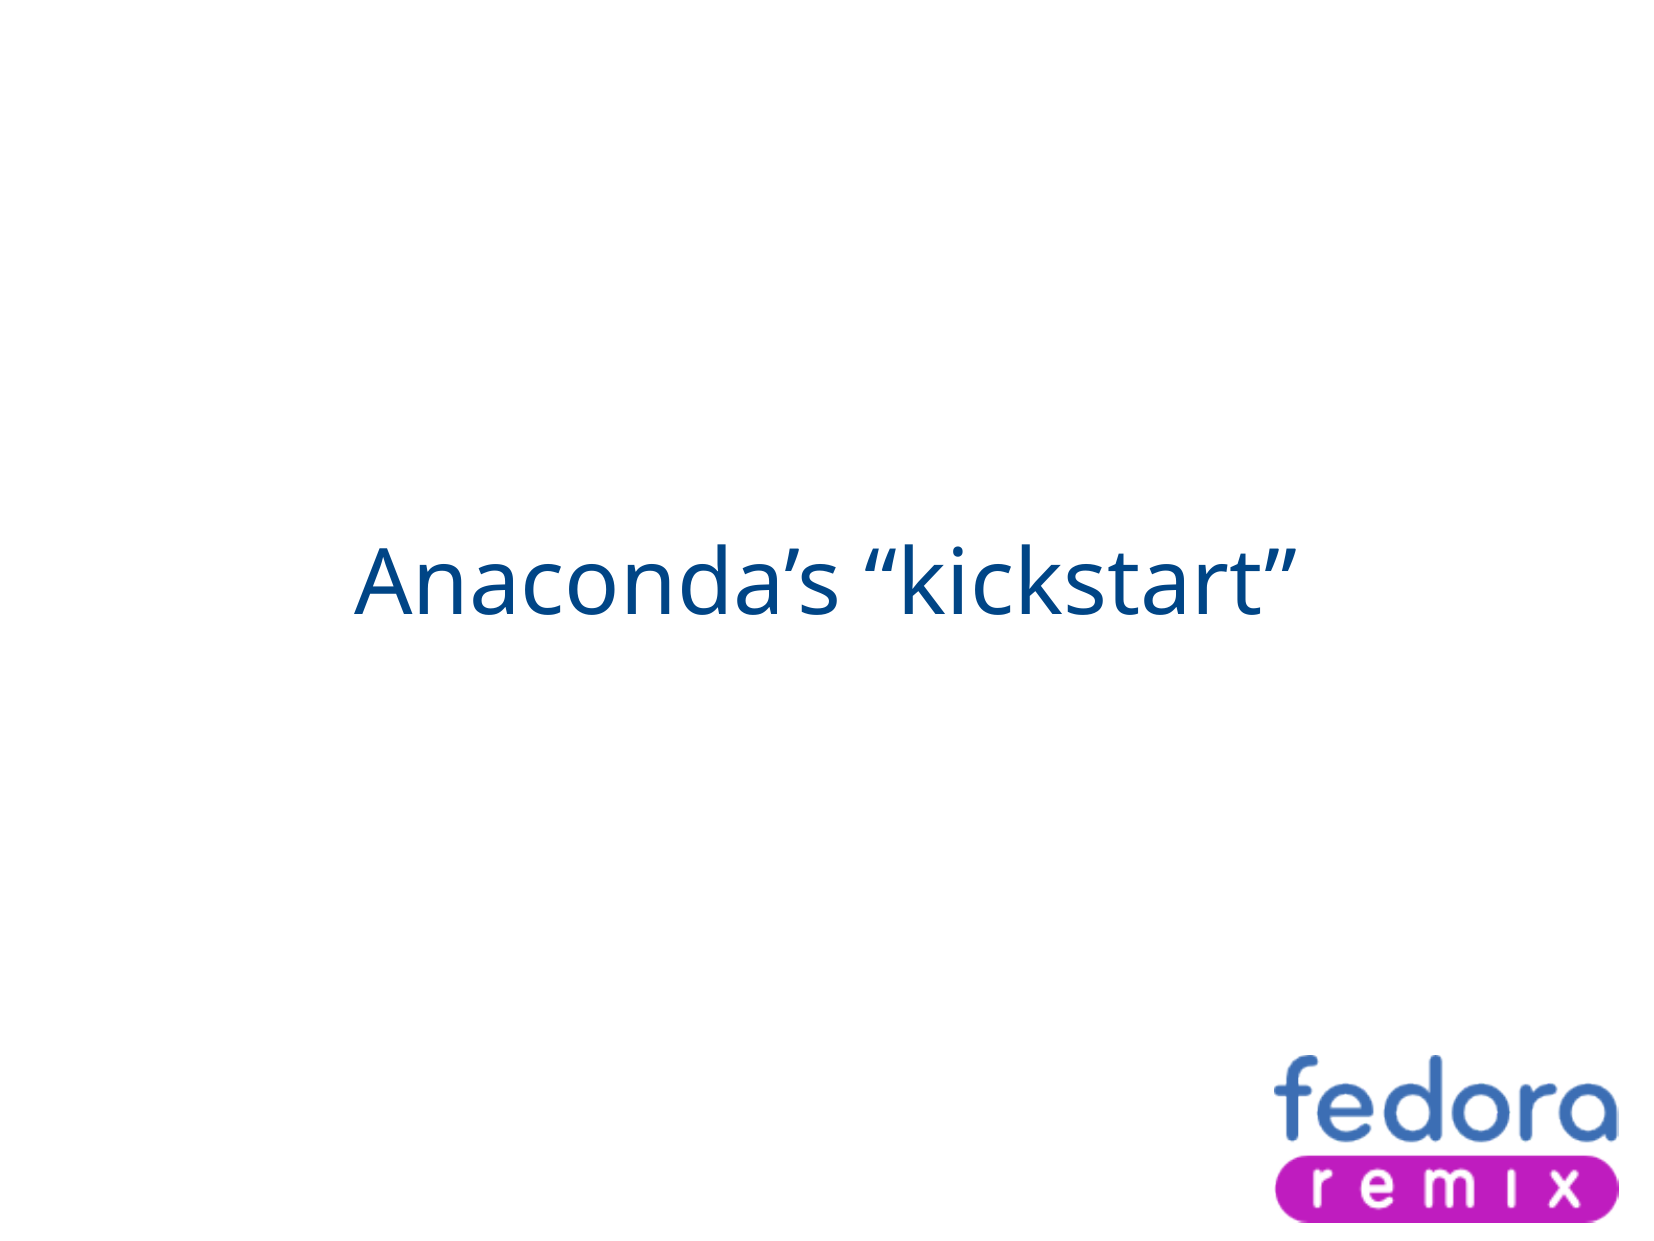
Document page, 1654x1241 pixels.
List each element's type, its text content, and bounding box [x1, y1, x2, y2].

picture [1274, 1055, 1619, 1223]
title Anaconda’s “kickstart” [82, 49, 1571, 1109]
